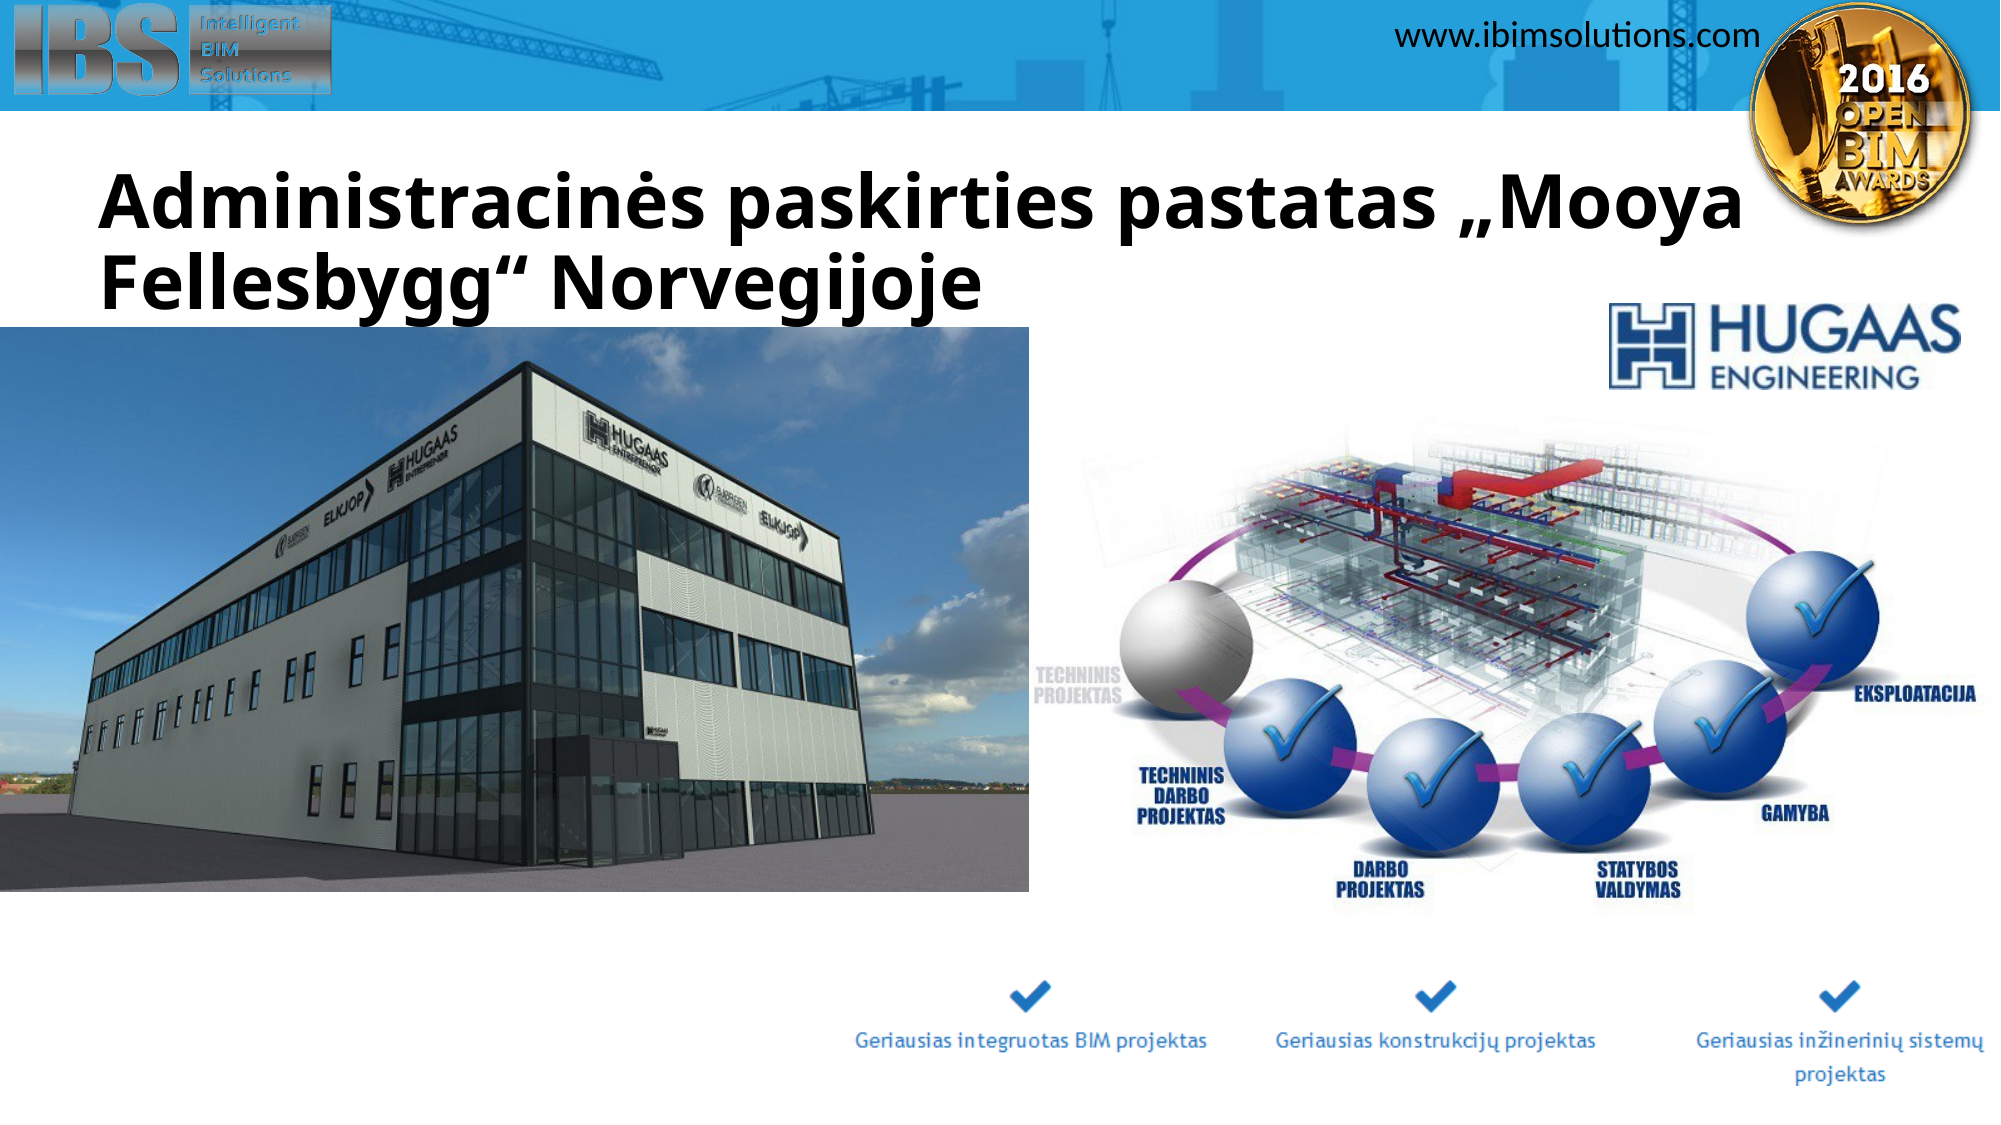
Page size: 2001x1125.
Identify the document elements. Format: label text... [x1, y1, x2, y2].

text_box www.ibimsolutions.com [1379, 2, 1796, 66]
title Administracinės paskirties pastatas „Mooya Fellesbygg“ Norvegijoje [83, 156, 1809, 374]
picture [843, 967, 2000, 1086]
picture [0, 0, 1668, 111]
picture [1671, 0, 2000, 238]
picture [0, 303, 2000, 938]
